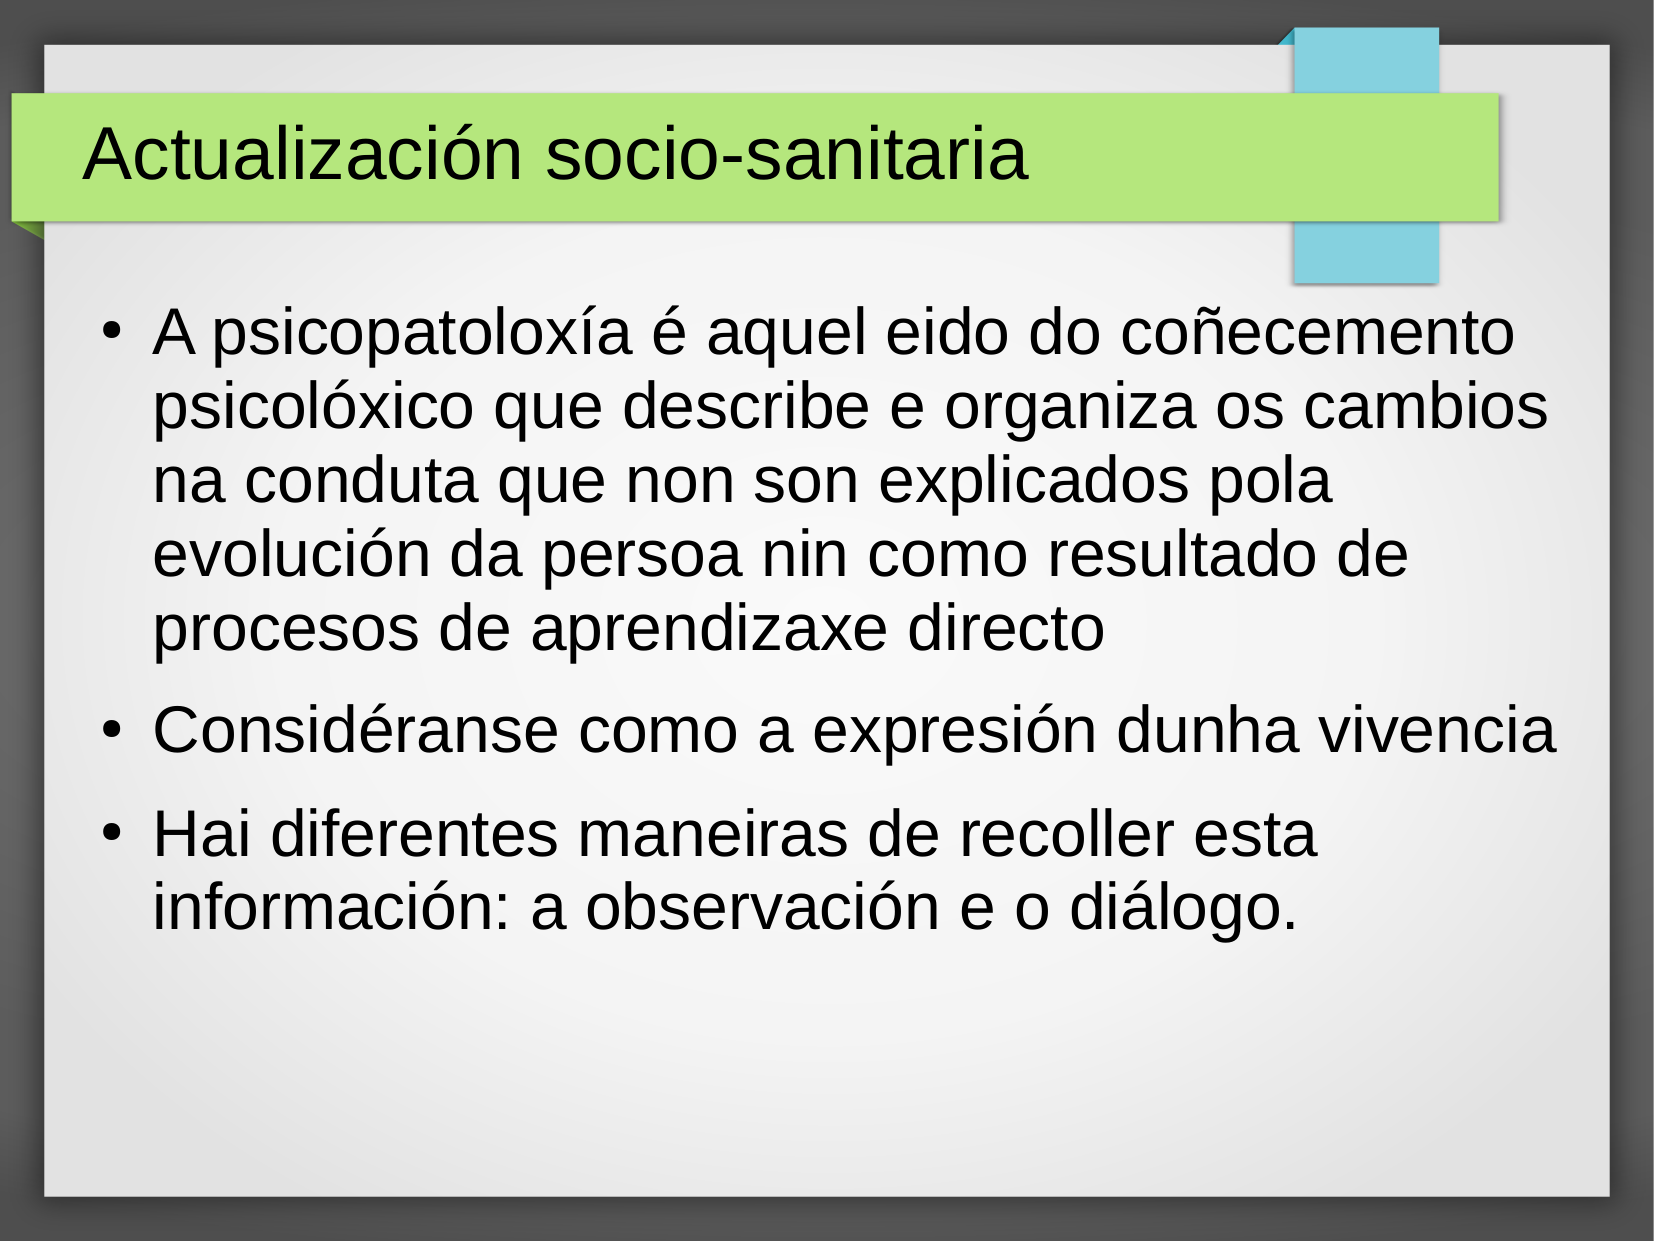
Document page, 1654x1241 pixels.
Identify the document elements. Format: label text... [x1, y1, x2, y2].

title Actualización socio-sanitaria [82, 94, 1264, 213]
picture [0, 0, 1654, 1241]
list A psicopatoloxía é aquel eido do coñecemento psicolóxico que describe e organiza os cambios na conduta que non son explicados pola evolución da persoa nin como resultado de procesos de aprendizaxe directo Considéranse como a expresión dunha vivencia Hai diferentes maneiras de recoller esta información: a observación e o diálogo. [82, 295, 1571, 1015]
